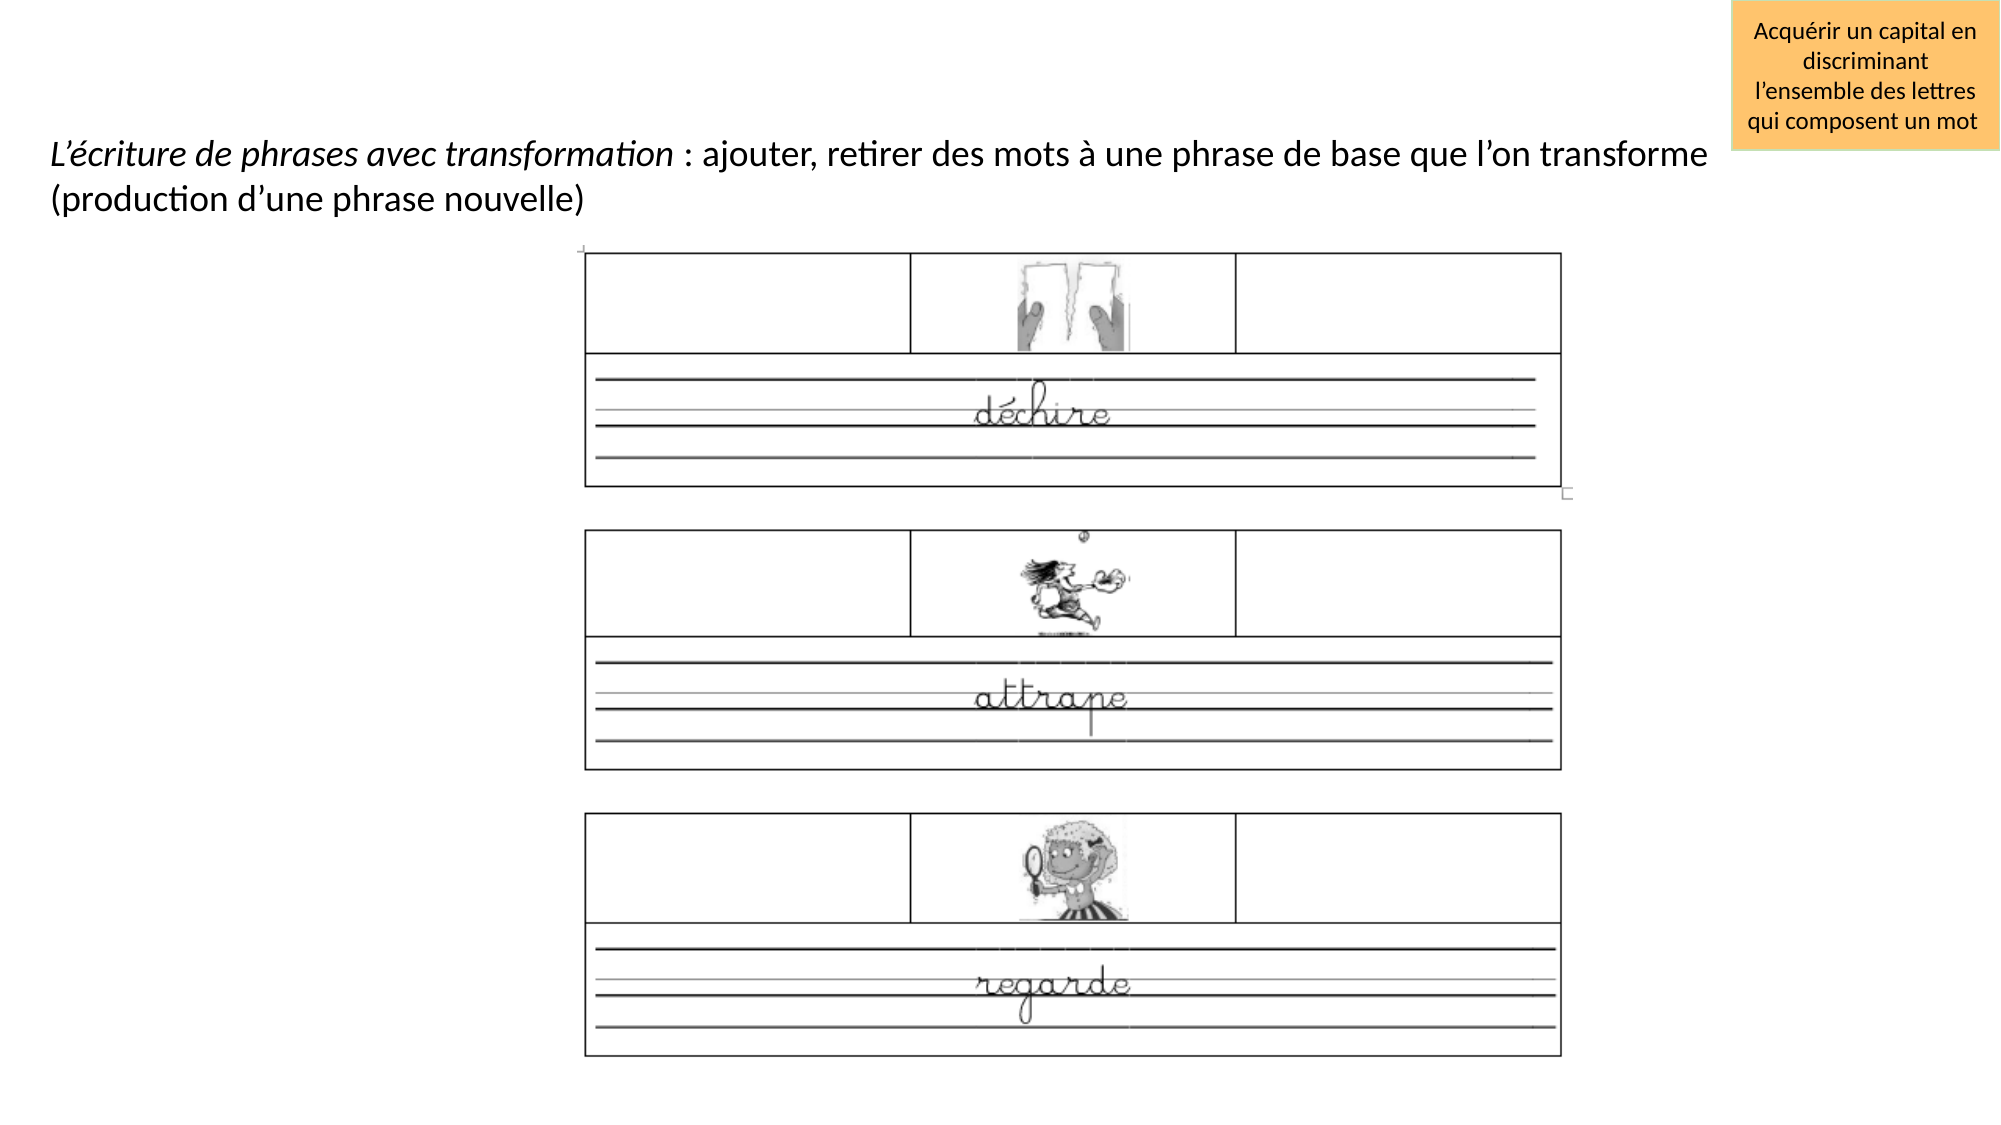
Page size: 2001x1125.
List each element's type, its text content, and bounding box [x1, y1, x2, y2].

text_box Acquérir un capital en discriminant l’ensemble des lettres qui composent un mot [1732, 0, 2000, 150]
text_box L’écriture de phrases avec transformation : ajouter, retirer des mots à une phrase de base que l’on transforme (production d’une phrase nouvelle) [35, 72, 1866, 227]
picture [577, 245, 1573, 1068]
